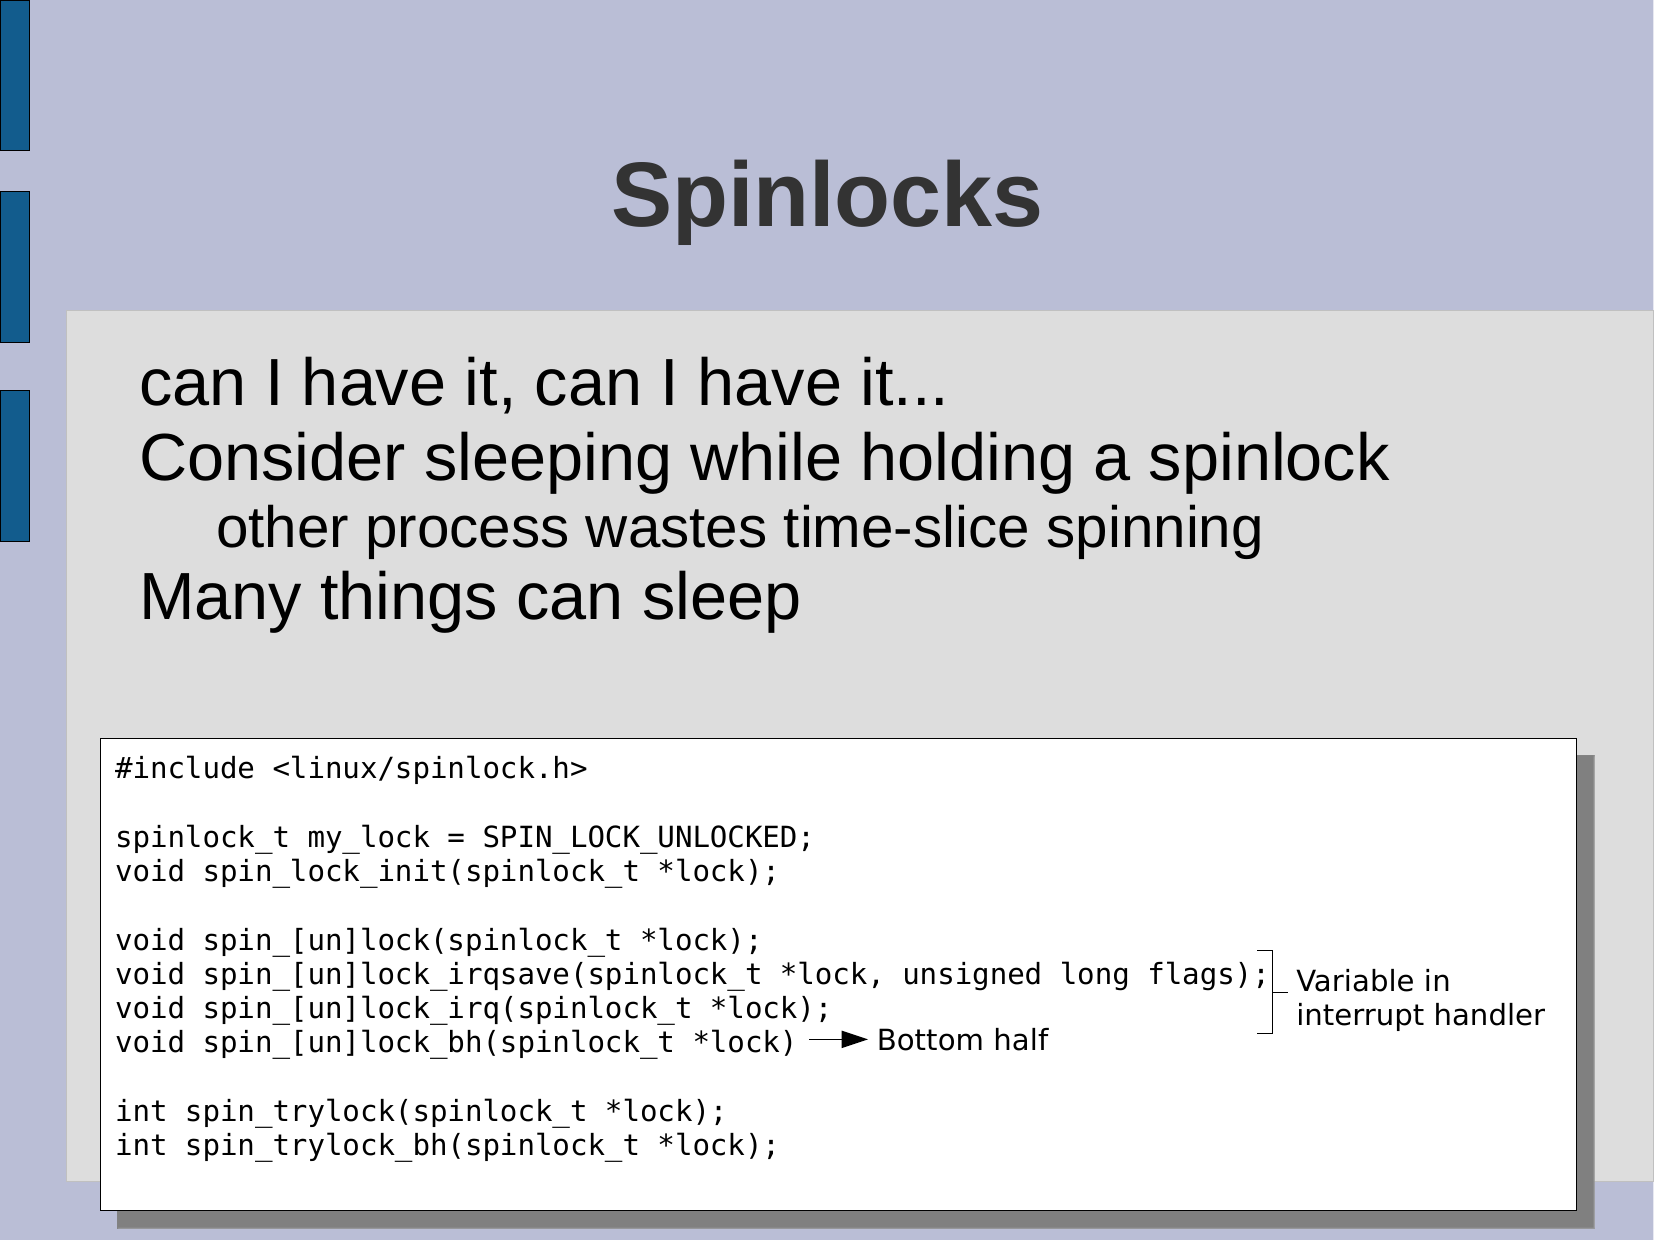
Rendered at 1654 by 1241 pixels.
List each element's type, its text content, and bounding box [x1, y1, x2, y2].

text_box Variable in interrupt handler [1281, 956, 1561, 1041]
text_box Bottom half [862, 1015, 1128, 1065]
title Spinlocks [121, 98, 1534, 291]
text_box #include <linux/spinlock.h> spinlock_t my_lock = SPIN_LOCK_UNLOCKED; void spin_lock_init(spinlock_t *lock); void spin_[un]lock(spinlock_t *lock); void spin_[un]lock_irqsave(spinlock_t *lock, unsigned long flags); void spin_[un]lock_irq(spinlock_t *lock); void spin_[un]lock_bh(spinlock_t *lock) int spin_trylock(spinlock_t *lock); int spin_trylock_bh(spinlock_t *lock); [100, 738, 1577, 1211]
list can I have it, can I have it... Consider sleeping while holding a spinlock other process wastes time-slice spinning Many things can sleep [121, 344, 1534, 738]
